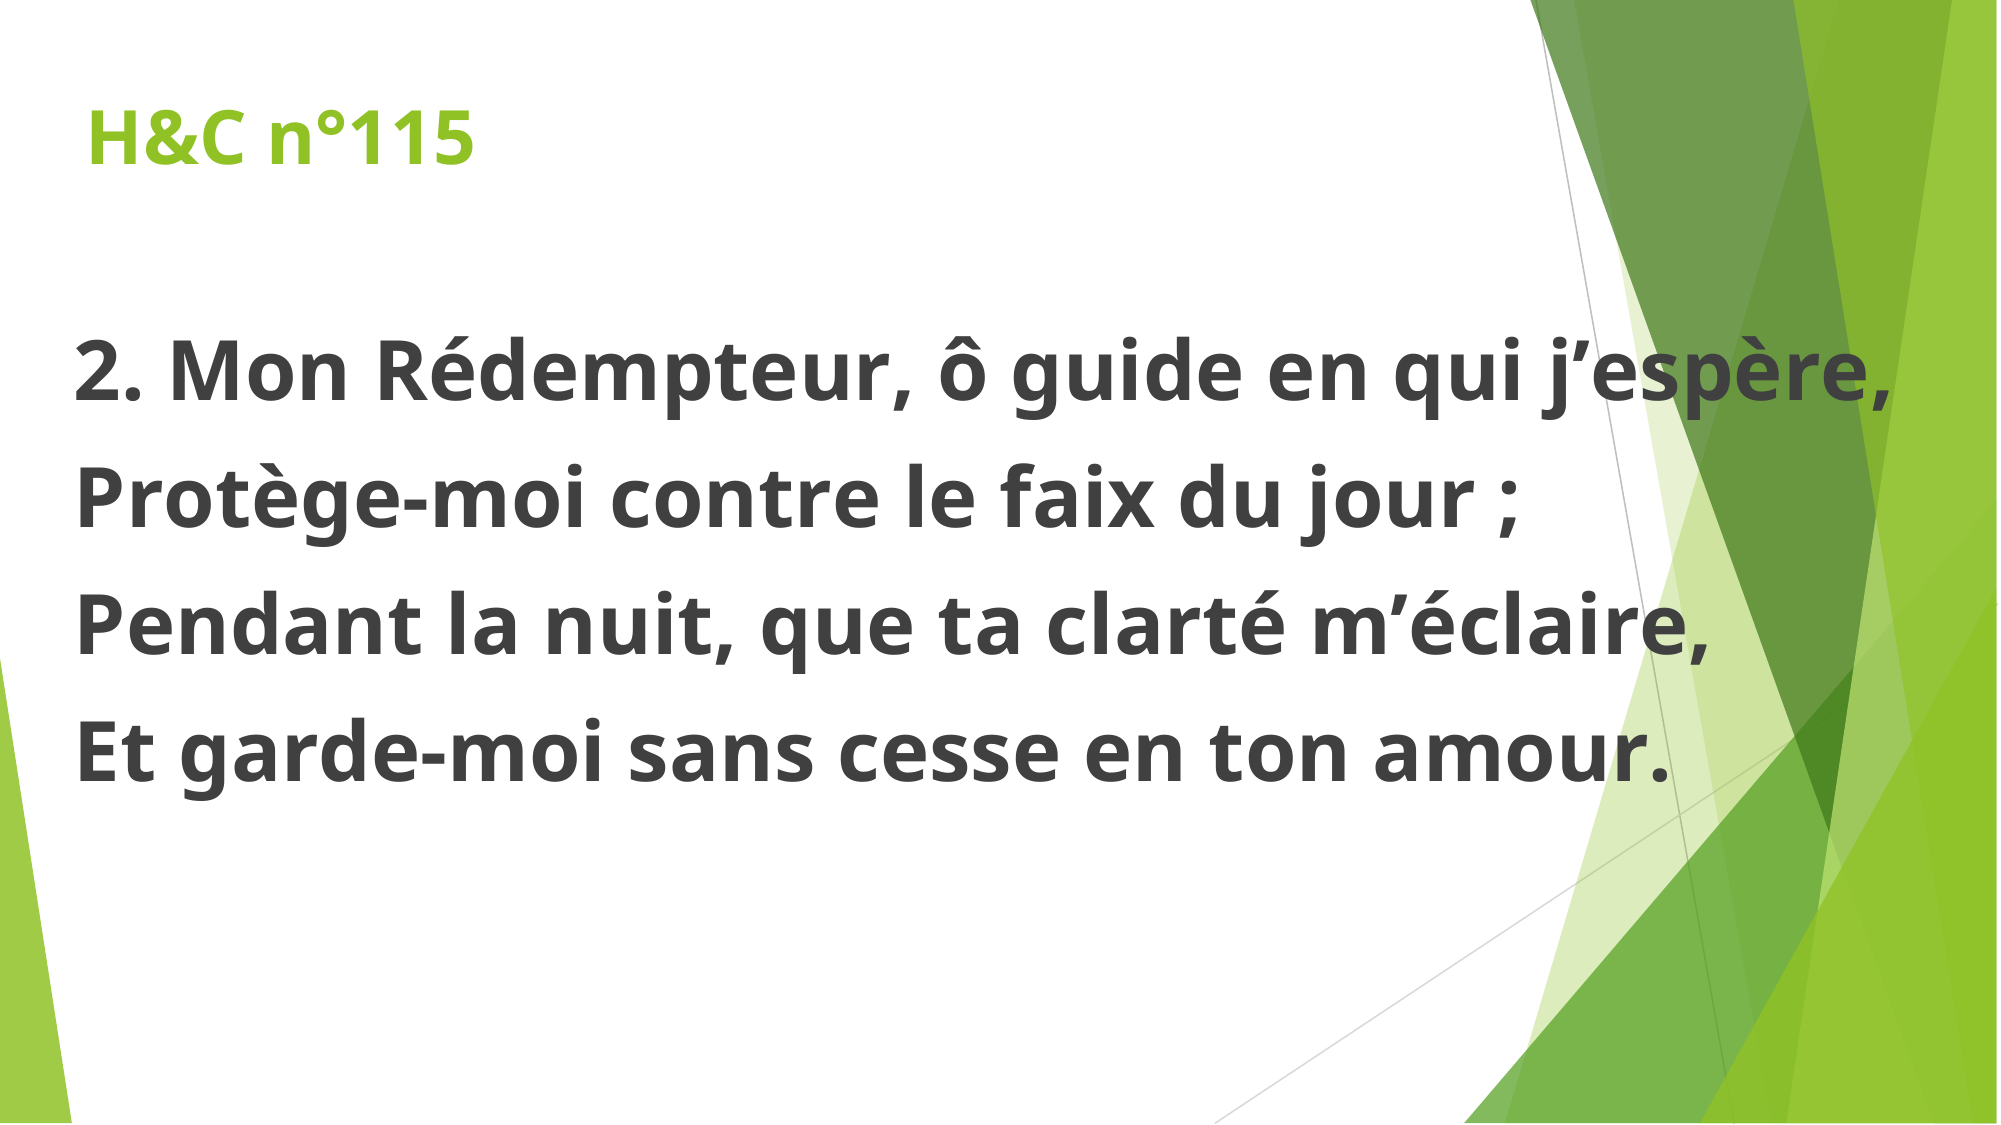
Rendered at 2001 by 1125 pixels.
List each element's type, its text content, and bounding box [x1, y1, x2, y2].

text_box H&C n°115 [70, 82, 863, 189]
text_box 2. Mon Rédempteur, ô guide en qui j’espère, Protège-moi contre le faix du jour ; Pendant la nuit, que ta clarté m’éclaire, Et garde-moi sans cesse en ton amour. [59, 295, 2001, 1075]
